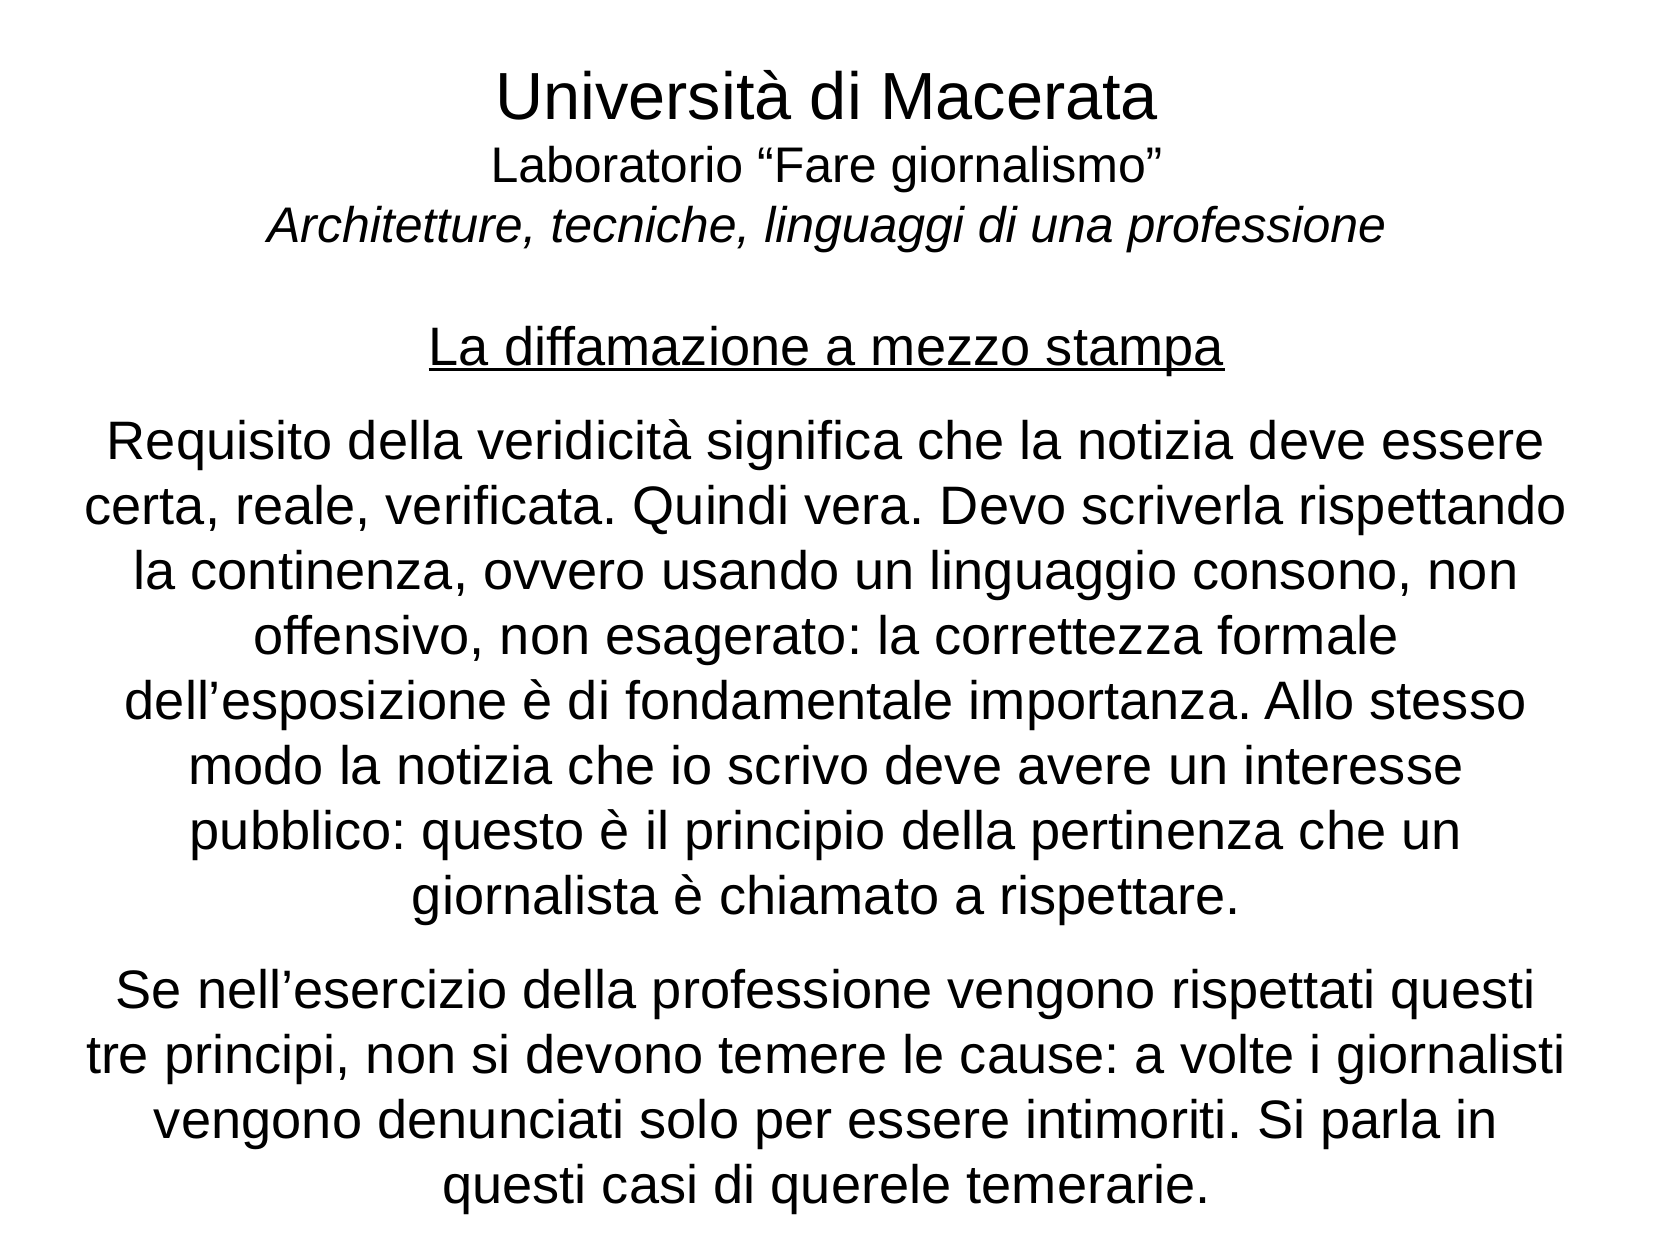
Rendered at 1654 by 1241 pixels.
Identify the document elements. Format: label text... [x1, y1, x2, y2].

subtitle La diffamazione a mezzo stampa Requisito della veridicità significa che la notizia deve essere certa, reale, verificata. Quindi vera. Devo scriverla rispettando la continenza, ovvero usando un linguaggio consono, non offensivo, non esagerato: la correttezza formale dell’esposizione è di fondamentale importanza. Allo stesso modo la notizia che io scrivo deve avere un interesse pubblico: questo è il principio della pertinenza che un giornalista è chiamato a rispettare. Se nell’esercizio della professione vengono rispettati questi tre principi, non si devono temere le cause: a volte i giornalisti vengono denunciati solo per essere intimoriti. Si parla in questi casi di querele temerarie. [82, 291, 1571, 1235]
title Università di Macerata Laboratorio “Fare giornalismo” Architetture, tecniche, linguaggi di una professione [82, 49, 1571, 257]
